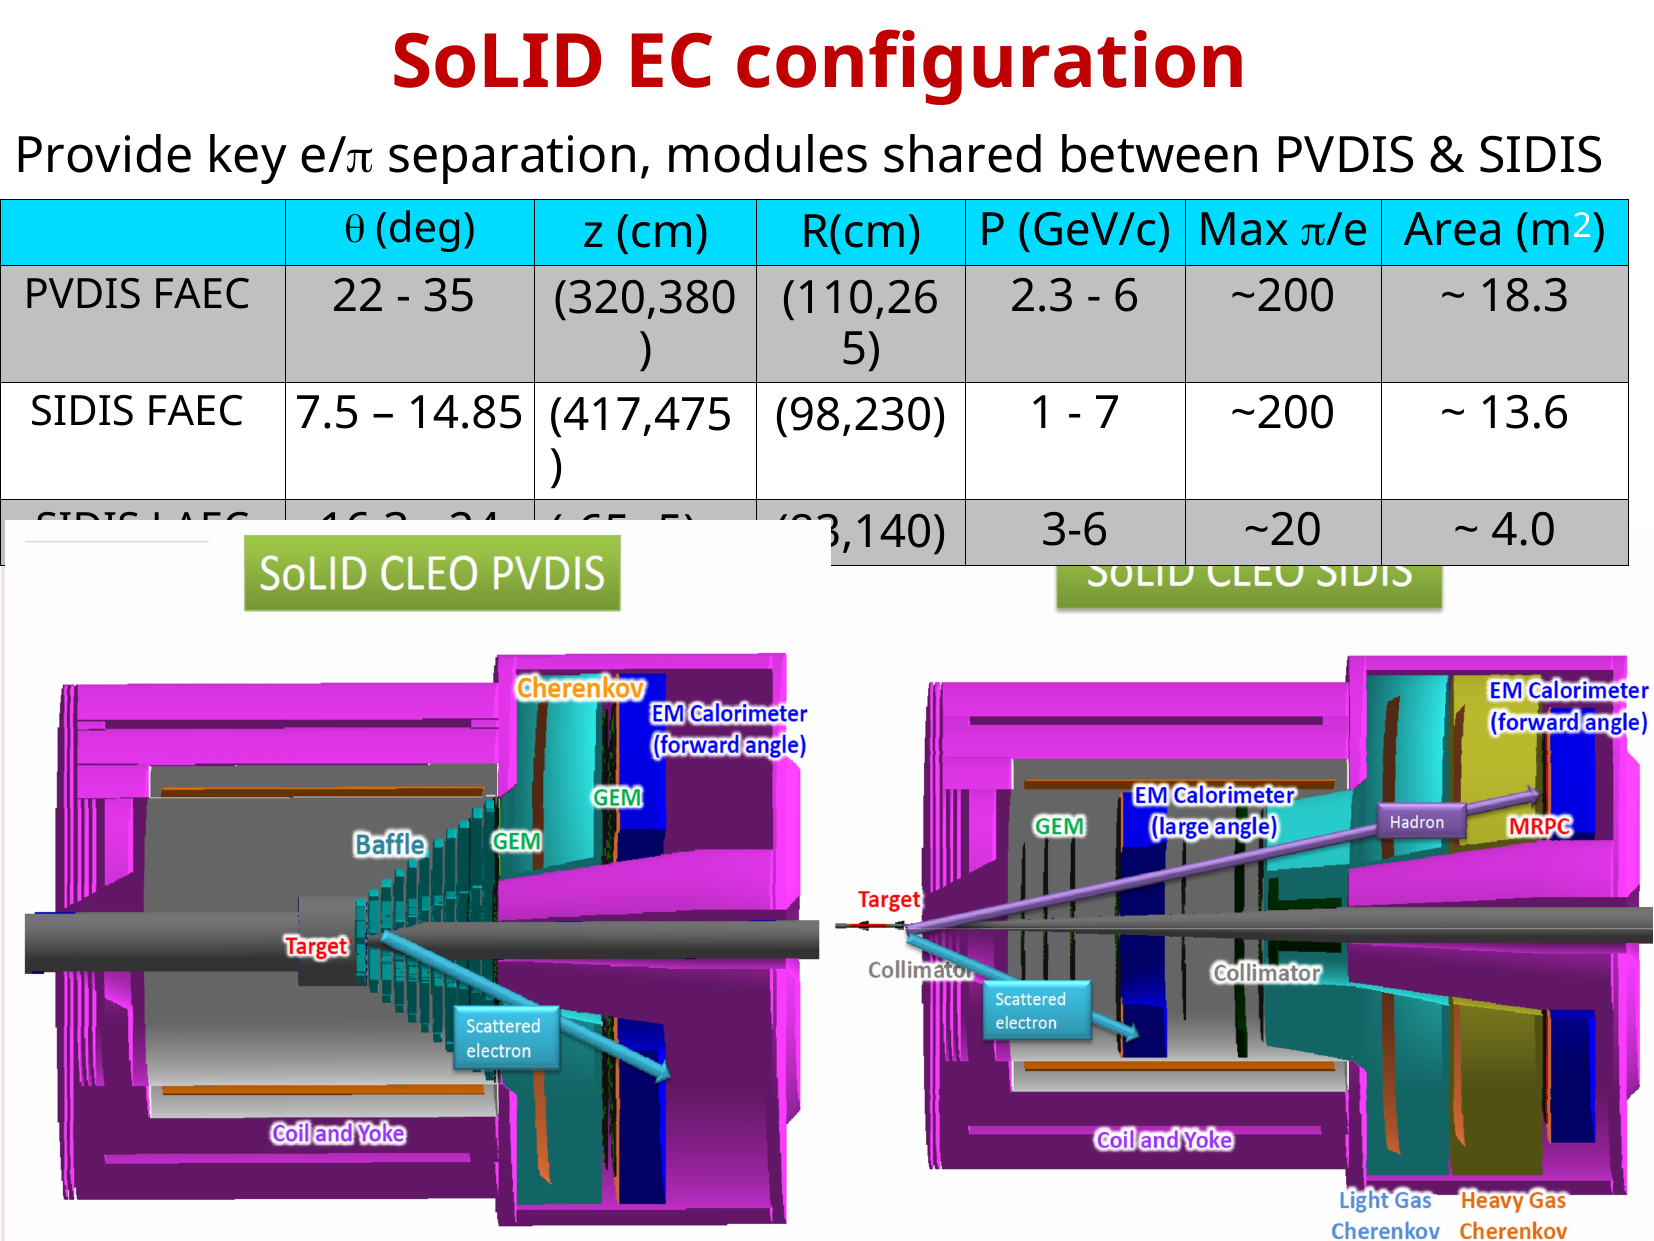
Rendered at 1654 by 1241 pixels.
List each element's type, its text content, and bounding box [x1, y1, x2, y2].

table_cell (-65,-5) [535, 500, 756, 520]
table_cell (320,380) [535, 275, 756, 382]
table_cell 16.3 - 24 [286, 500, 534, 520]
table_cell 22 - 35 [286, 275, 534, 382]
table_cell ~ 18.3 [1382, 275, 1628, 382]
table_cell ~20 [1186, 500, 1381, 565]
text_box Provide key e/p separation, modules shared between PVDIS & SIDIS [0, 120, 1651, 275]
table_cell ~200 [1186, 275, 1381, 382]
table_cell (83,140) [757, 500, 965, 565]
table_cell 7.5 – 14.85 [286, 383, 534, 499]
table_cell (110,265) [757, 275, 965, 382]
table_cell 2.3 - 6 [966, 275, 1185, 382]
table_cell (98,230) [757, 383, 965, 499]
table_cell 1 - 7 [966, 383, 1185, 499]
picture [832, 524, 1653, 1241]
table_cell ~ 13.6 [1382, 383, 1628, 499]
title SoLID EC configuration [68, 13, 1571, 120]
table_cell PVDIS FAEC [1, 275, 285, 382]
table_cell SIDIS FAEC [1, 383, 285, 499]
table_cell (417,475) [535, 383, 756, 499]
table_cell ~200 [1186, 383, 1381, 499]
picture [5, 520, 831, 1241]
table_cell SIDIS LAEC [1, 500, 285, 565]
table_cell ~ 4.0 [1382, 500, 1628, 565]
table_cell 3-6 [966, 500, 1185, 565]
